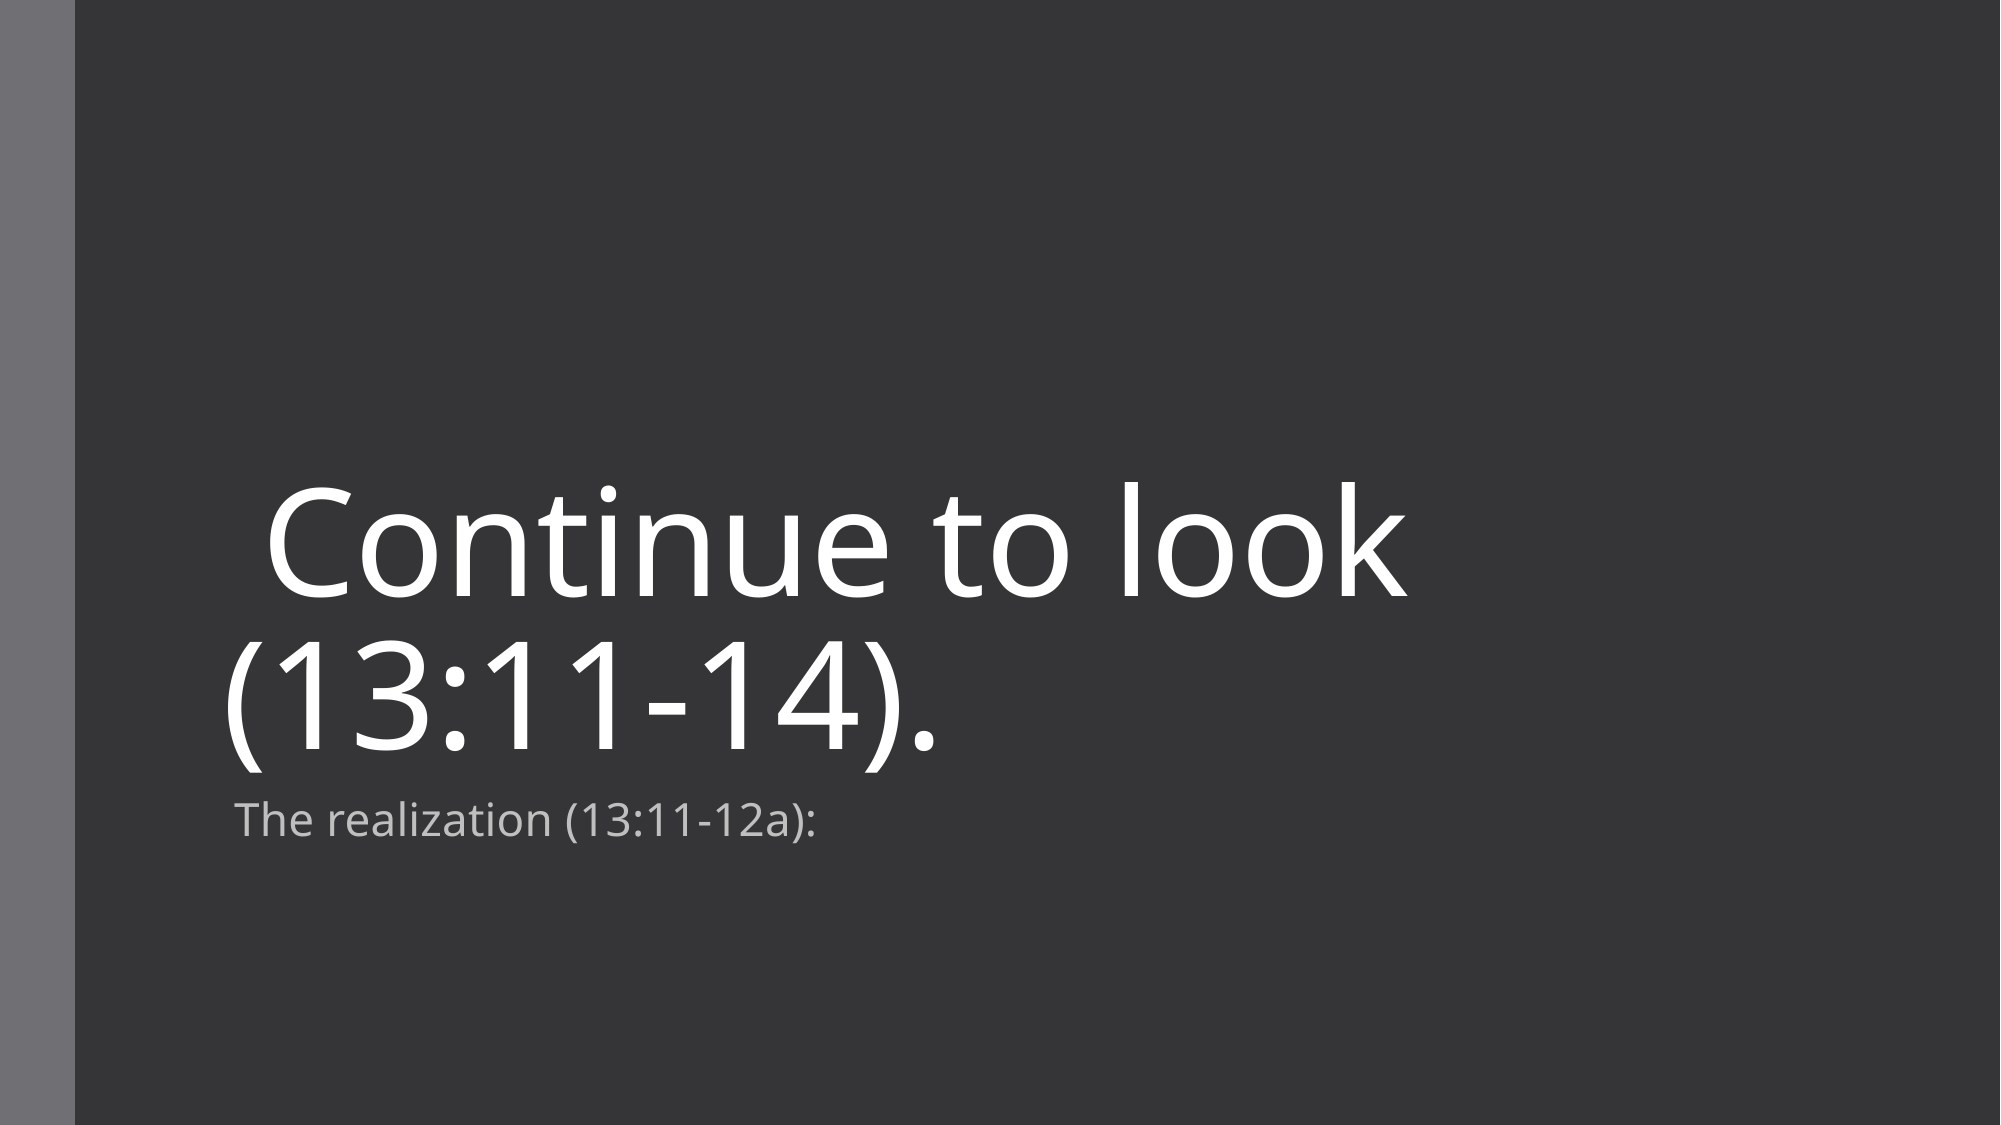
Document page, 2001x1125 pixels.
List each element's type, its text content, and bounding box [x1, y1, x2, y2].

title Continue to look (13:11-14). [206, 124, 1752, 787]
subtitle The realization (13:11-12a): [206, 787, 1752, 1066]
